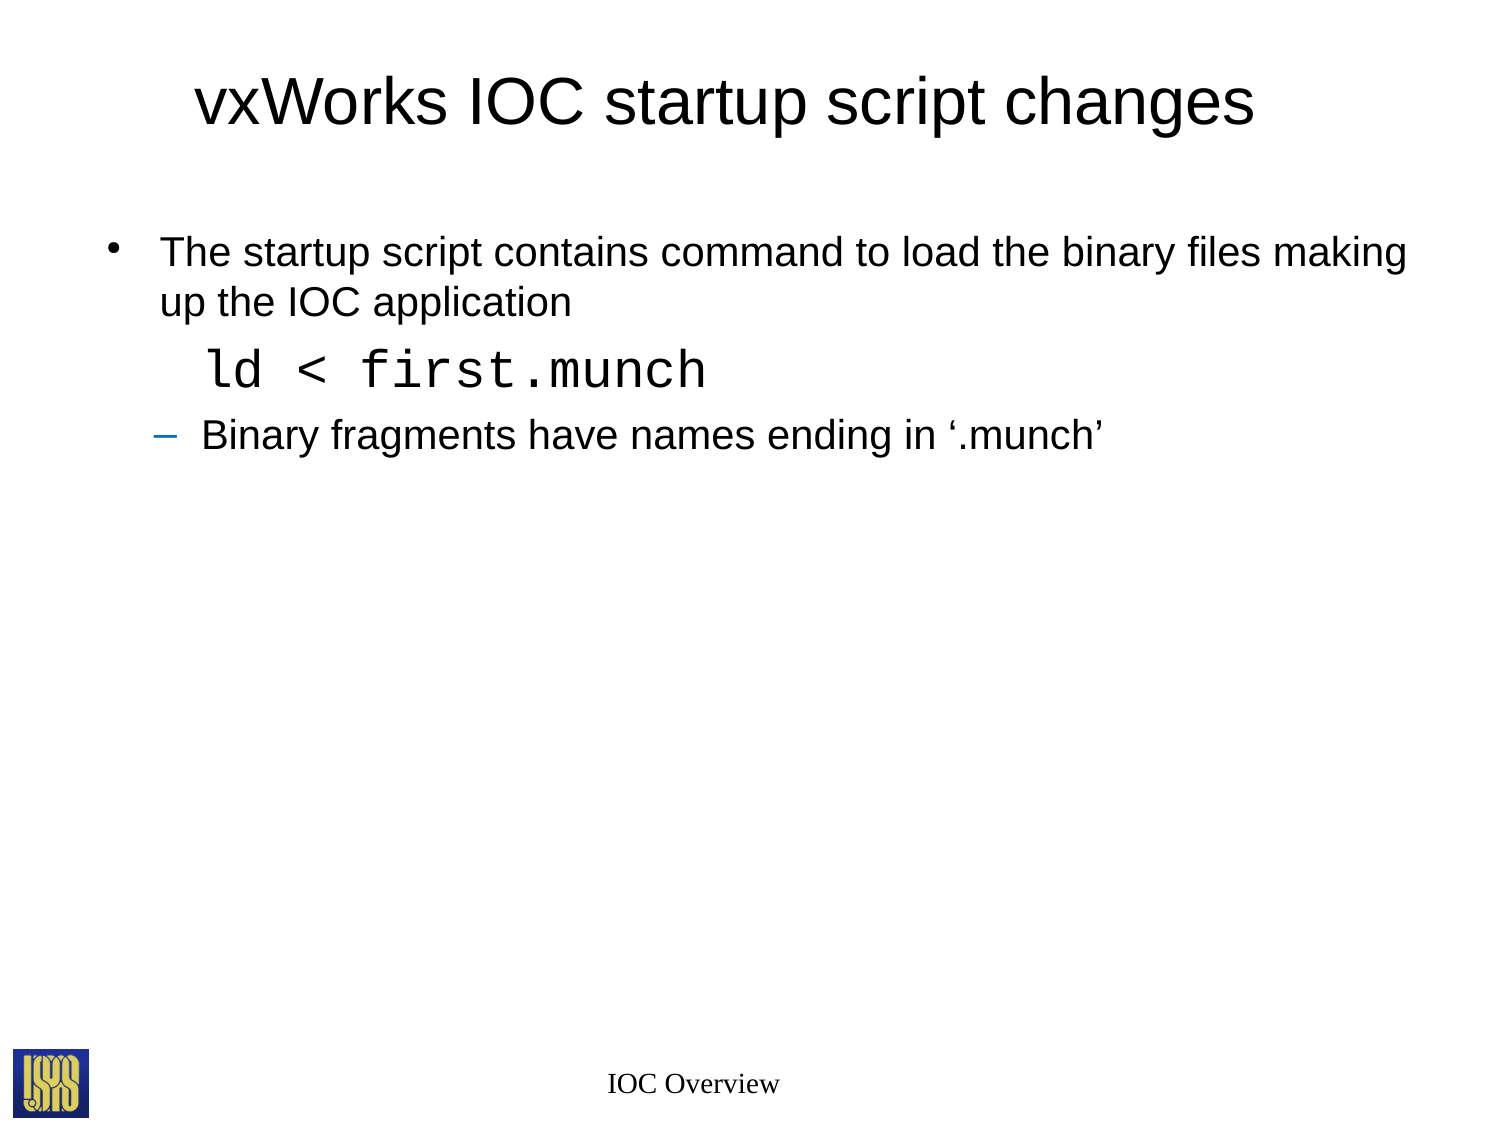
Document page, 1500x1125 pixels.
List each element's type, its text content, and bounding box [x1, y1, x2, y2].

picture [13, 1049, 89, 1118]
title vxWorks IOC startup script changes [55, 57, 1361, 146]
list The startup script contains command to load the binary files making up the IOC application ld < first.munch Binary fragments have names ending in ‘.munch’ [73, 216, 1424, 587]
